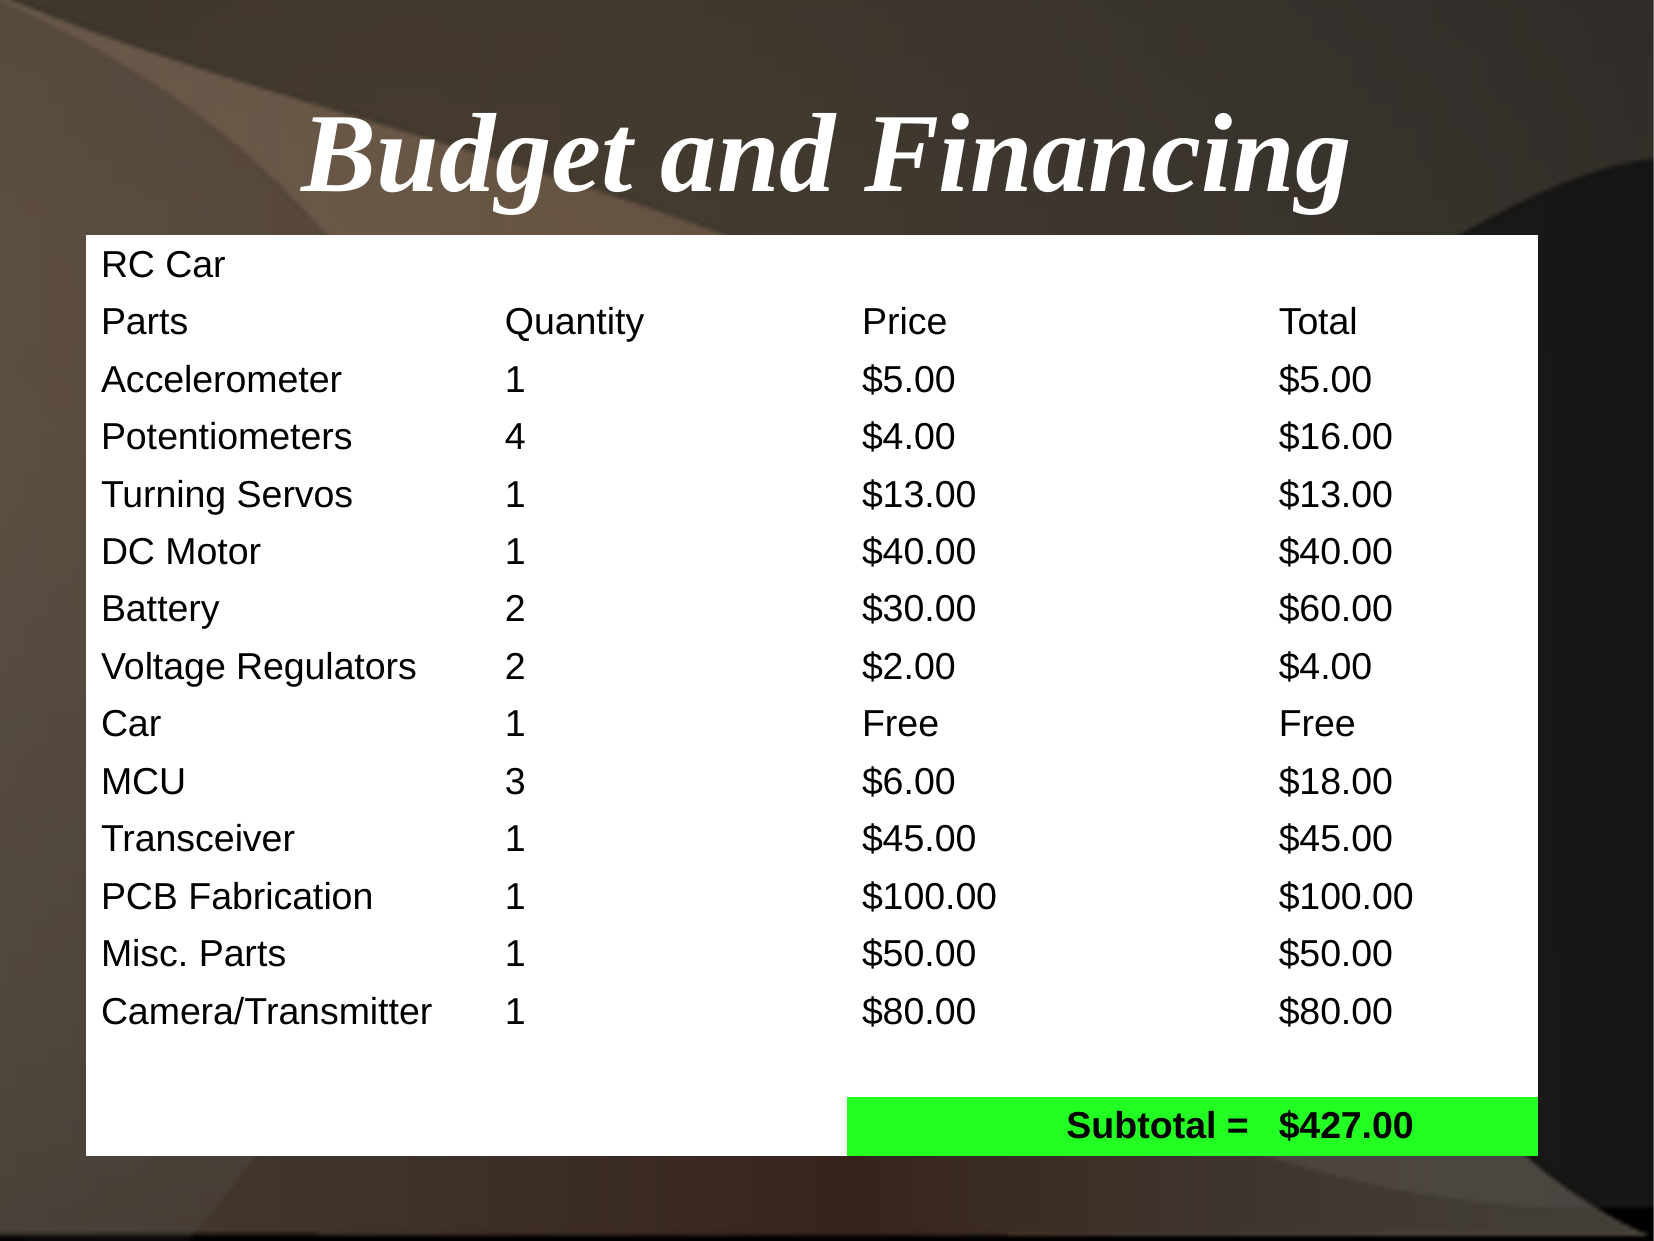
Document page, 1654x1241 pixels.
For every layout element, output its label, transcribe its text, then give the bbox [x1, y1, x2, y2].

table_cell Parts [86, 293, 490, 350]
table_cell $45.00 [1264, 810, 1538, 868]
table_cell Total [1264, 293, 1538, 350]
table_cell $5.00 [847, 350, 1264, 408]
table_cell 2 [490, 580, 847, 638]
table_cell $80.00 [847, 982, 1264, 1040]
table_cell $427.00 [1264, 1097, 1538, 1156]
table_cell $18.00 [1264, 753, 1538, 810]
table_cell $2.00 [847, 638, 1264, 695]
table_cell $40.00 [847, 523, 1264, 580]
table_cell 1 [490, 982, 847, 1040]
table_cell Turning Servos [86, 465, 490, 523]
table_cell [847, 1040, 1264, 1097]
table_cell Price [847, 293, 1264, 350]
table_cell 2 [490, 638, 847, 695]
table_cell $100.00 [847, 868, 1264, 925]
table_cell [86, 1040, 490, 1097]
table_cell 1 [490, 350, 847, 408]
table_cell $100.00 [1264, 868, 1538, 925]
table_cell Transceiver [86, 810, 490, 868]
table_cell [490, 1097, 847, 1156]
table_cell [490, 1040, 847, 1097]
table_cell 1 [490, 810, 847, 868]
table_cell $13.00 [1264, 465, 1538, 523]
table_cell Potentiometers [86, 408, 490, 465]
table_cell 1 [490, 695, 847, 753]
table_cell $40.00 [1264, 523, 1538, 580]
title Budget and Financing [82, 49, 1571, 257]
table_cell [1264, 1040, 1538, 1097]
table_cell 1 [490, 523, 847, 580]
table_cell Voltage Regulators [86, 638, 490, 695]
table_cell $6.00 [847, 753, 1264, 810]
table_header RC Car [86, 235, 490, 293]
table_cell DC Motor [86, 523, 490, 580]
table_cell Free [847, 695, 1264, 753]
table_cell $30.00 [847, 580, 1264, 638]
table_cell MCU [86, 753, 490, 810]
table_header [1264, 235, 1538, 293]
table_header [847, 235, 1264, 293]
table_cell 3 [490, 753, 847, 810]
table_cell $5.00 [1264, 350, 1538, 408]
table_cell Battery [86, 580, 490, 638]
table_cell $50.00 [1264, 925, 1538, 982]
table_cell $13.00 [847, 465, 1264, 523]
table_cell Car [86, 695, 490, 753]
table_cell Subtotal = [847, 1097, 1264, 1156]
table_cell $80.00 [1264, 982, 1538, 1040]
table_cell Camera/Transmitter [86, 982, 490, 1040]
table_header [490, 235, 847, 293]
table_cell $4.00 [847, 408, 1264, 465]
table_cell $50.00 [847, 925, 1264, 982]
table_cell 1 [490, 868, 847, 925]
table_cell $4.00 [1264, 638, 1538, 695]
picture [0, 0, 1654, 1241]
table_cell 1 [490, 465, 847, 523]
table_cell 4 [490, 408, 847, 465]
table_cell Misc. Parts [86, 925, 490, 982]
table_cell $60.00 [1264, 580, 1538, 638]
table_cell Quantity [490, 293, 847, 350]
table_cell Free [1264, 695, 1538, 753]
table_cell $16.00 [1264, 408, 1538, 465]
table_cell [86, 1097, 490, 1156]
table_cell 1 [490, 925, 847, 982]
table_cell $45.00 [847, 810, 1264, 868]
table_cell PCB Fabrication [86, 868, 490, 925]
table_cell Accelerometer [86, 350, 490, 408]
